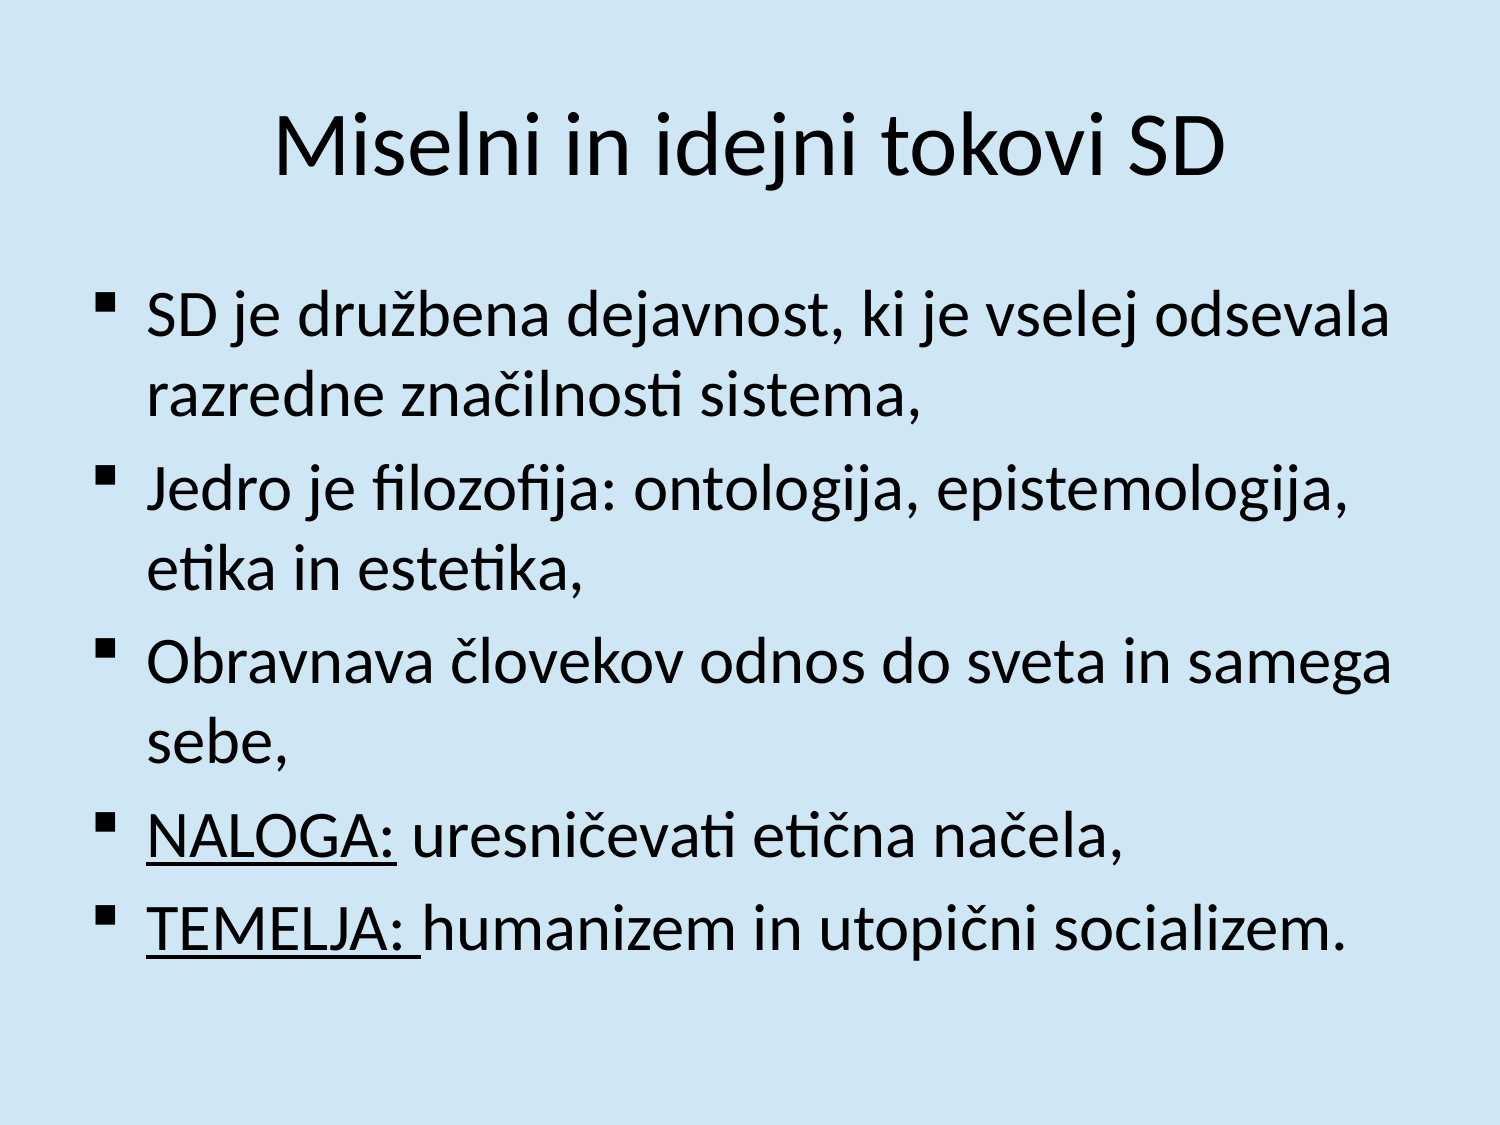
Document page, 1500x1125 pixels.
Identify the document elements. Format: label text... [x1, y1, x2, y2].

list SD je družbena dejavnost, ki je vselej odsevala razredne značilnosti sistema, Jedro je filozofija: ontologija, epistemologija, etika in estetika, Obravnava človekov odnos do sveta in samega sebe, NALOGA: uresničevati etična načela, TEMELJA: humanizem in utopični socializem. [75, 262, 1425, 1005]
title Miselni in idejni tokovi SD [75, 45, 1425, 233]
